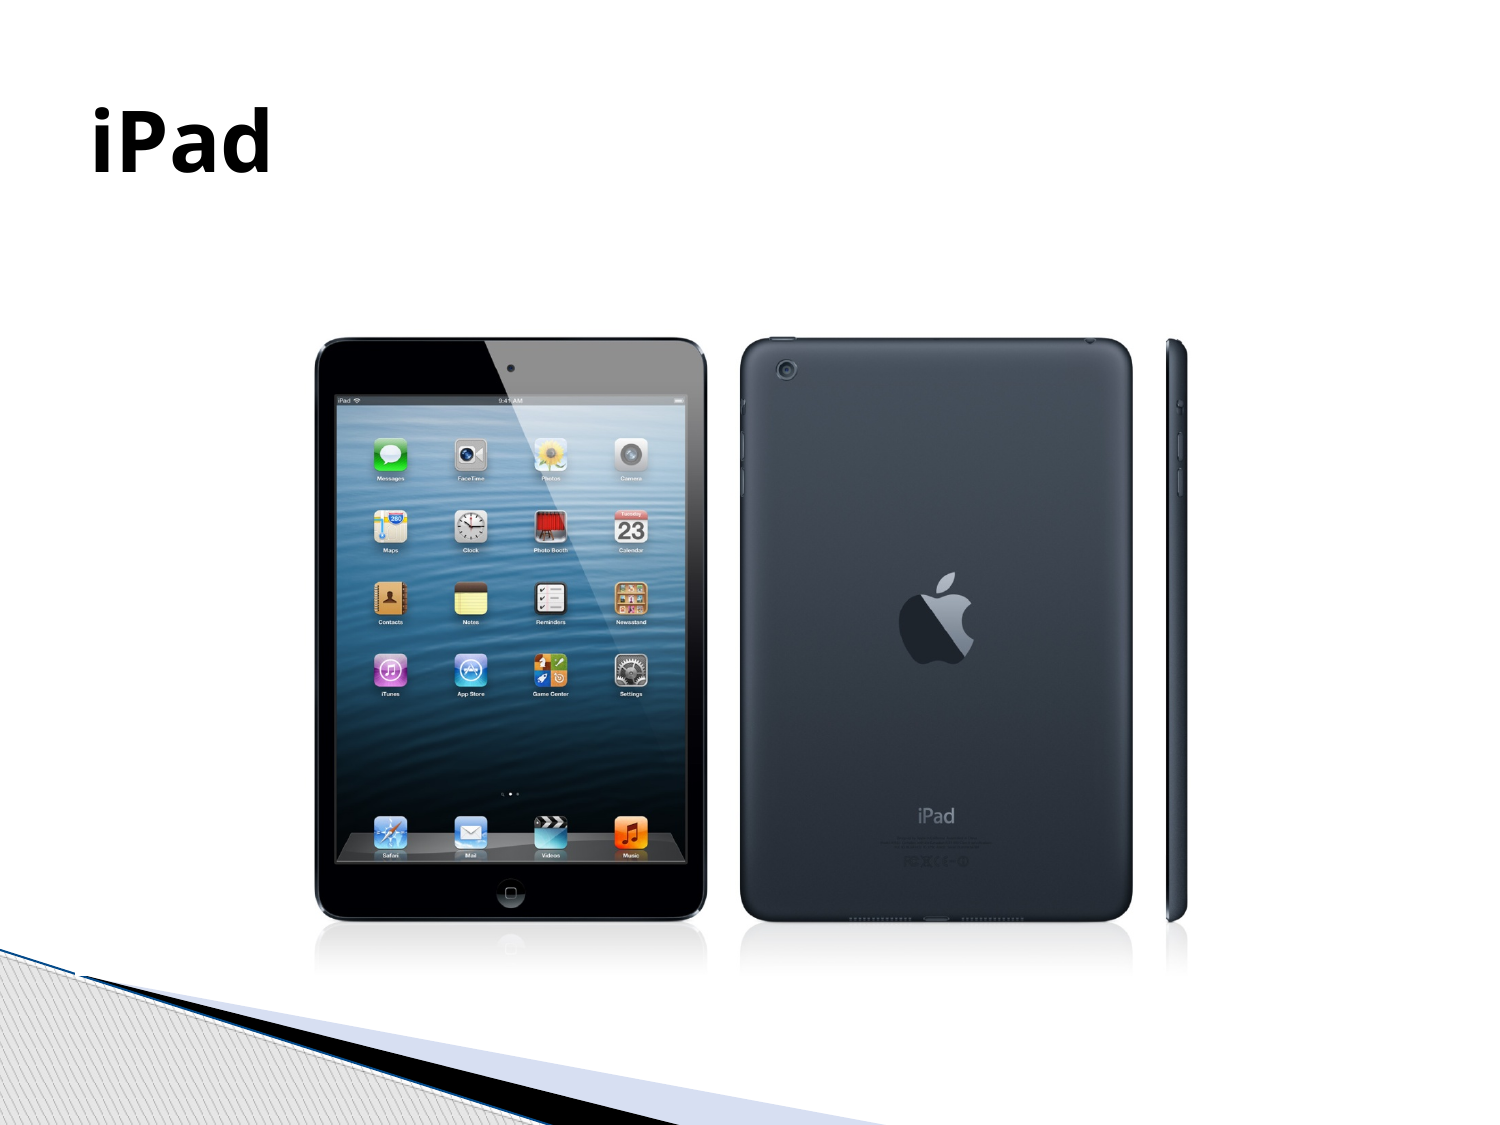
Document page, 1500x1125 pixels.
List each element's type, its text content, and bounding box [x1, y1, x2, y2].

picture [75, 252, 1425, 976]
title iPad [75, 45, 337, 233]
